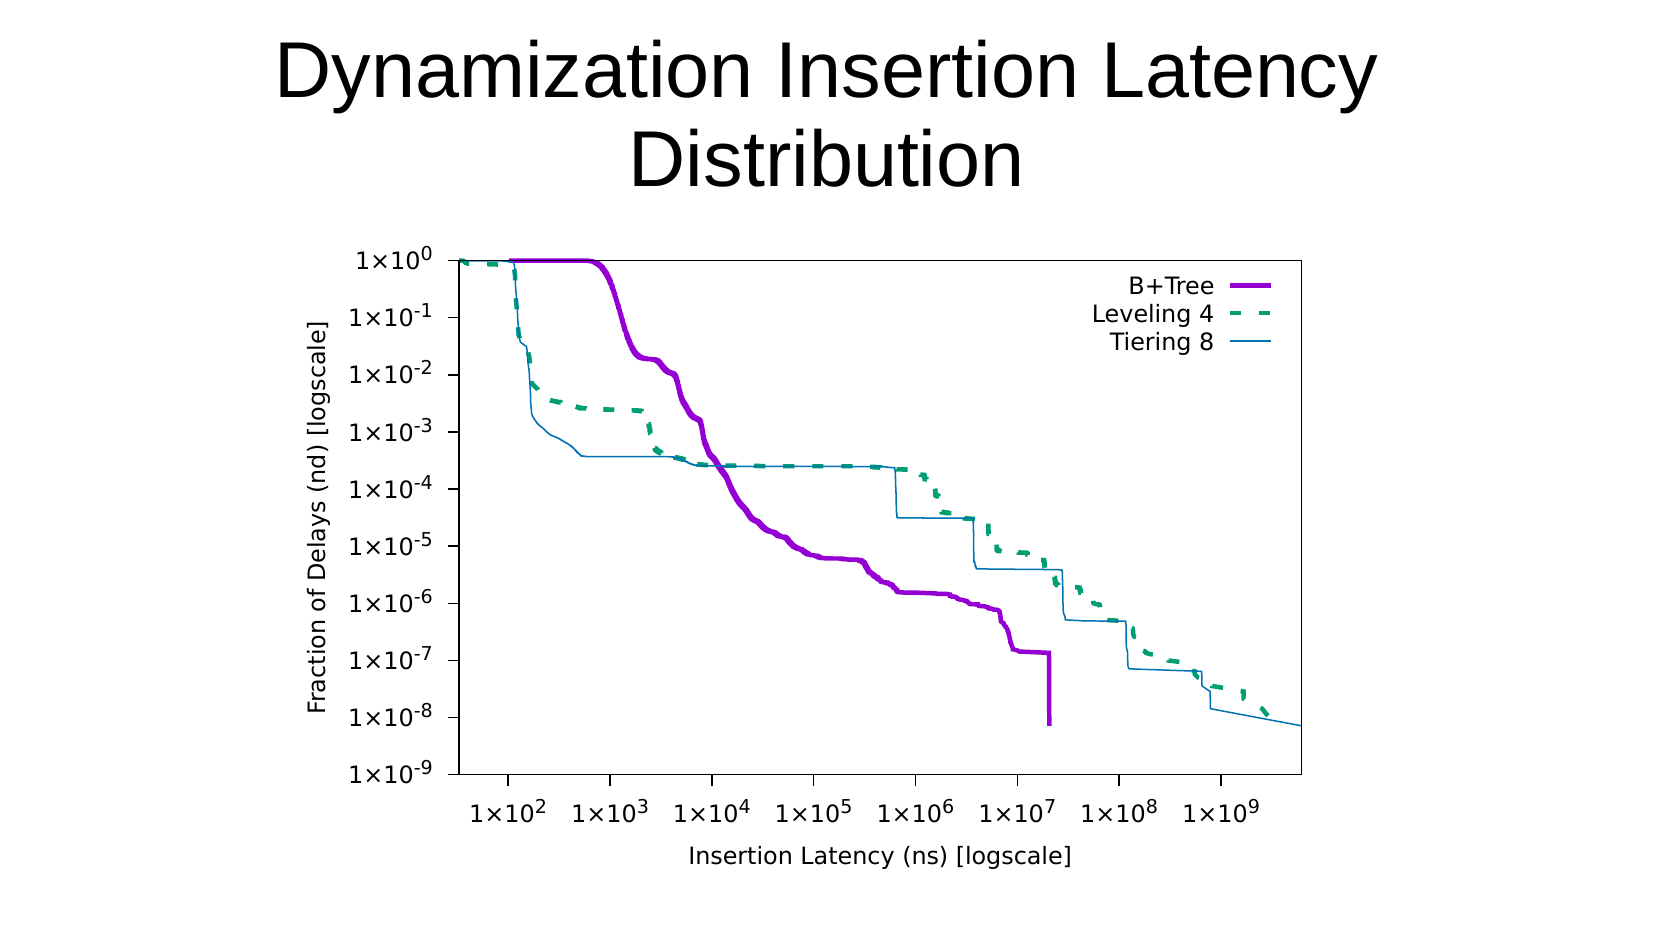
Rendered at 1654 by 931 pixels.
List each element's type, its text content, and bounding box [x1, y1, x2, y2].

picture [289, 231, 1365, 877]
title Dynamization Insertion Latency Distribution [82, 26, 1571, 204]
